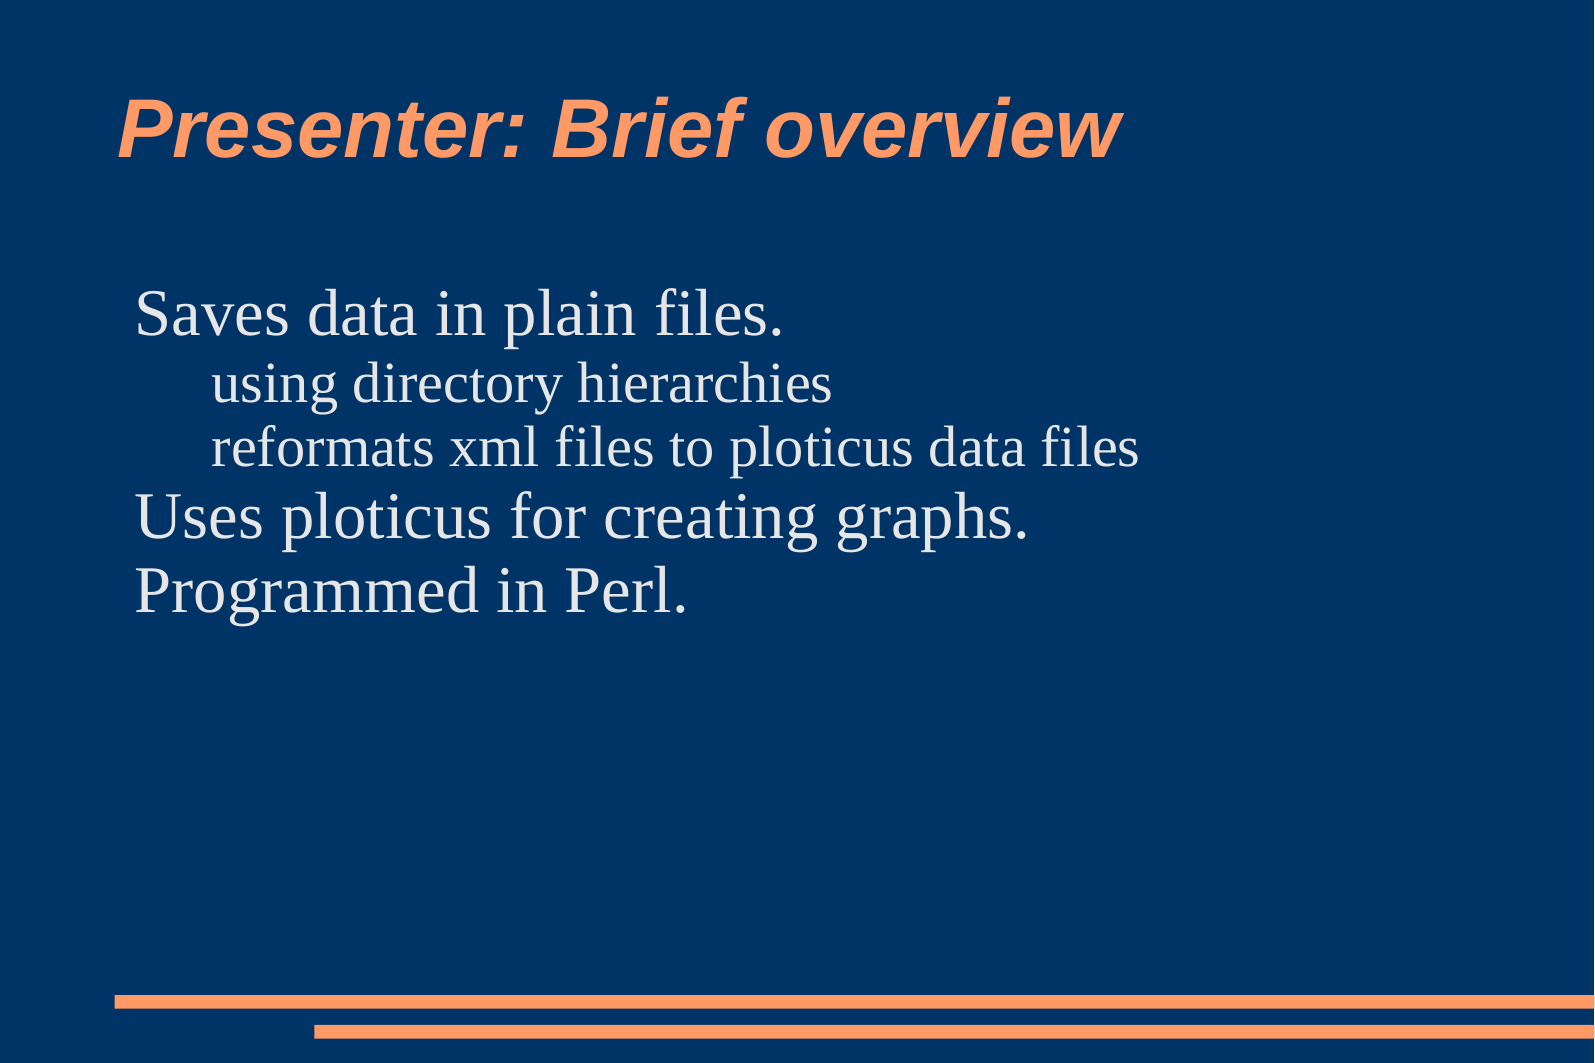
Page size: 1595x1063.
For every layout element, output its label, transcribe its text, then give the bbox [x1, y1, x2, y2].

list Saves data in plain files. using directory hierarchies reformats xml files to ploticus data files Uses ploticus for creating graphs. Programmed in Perl. [117, 276, 1505, 971]
title Presenter: Brief overview [117, 39, 1479, 218]
